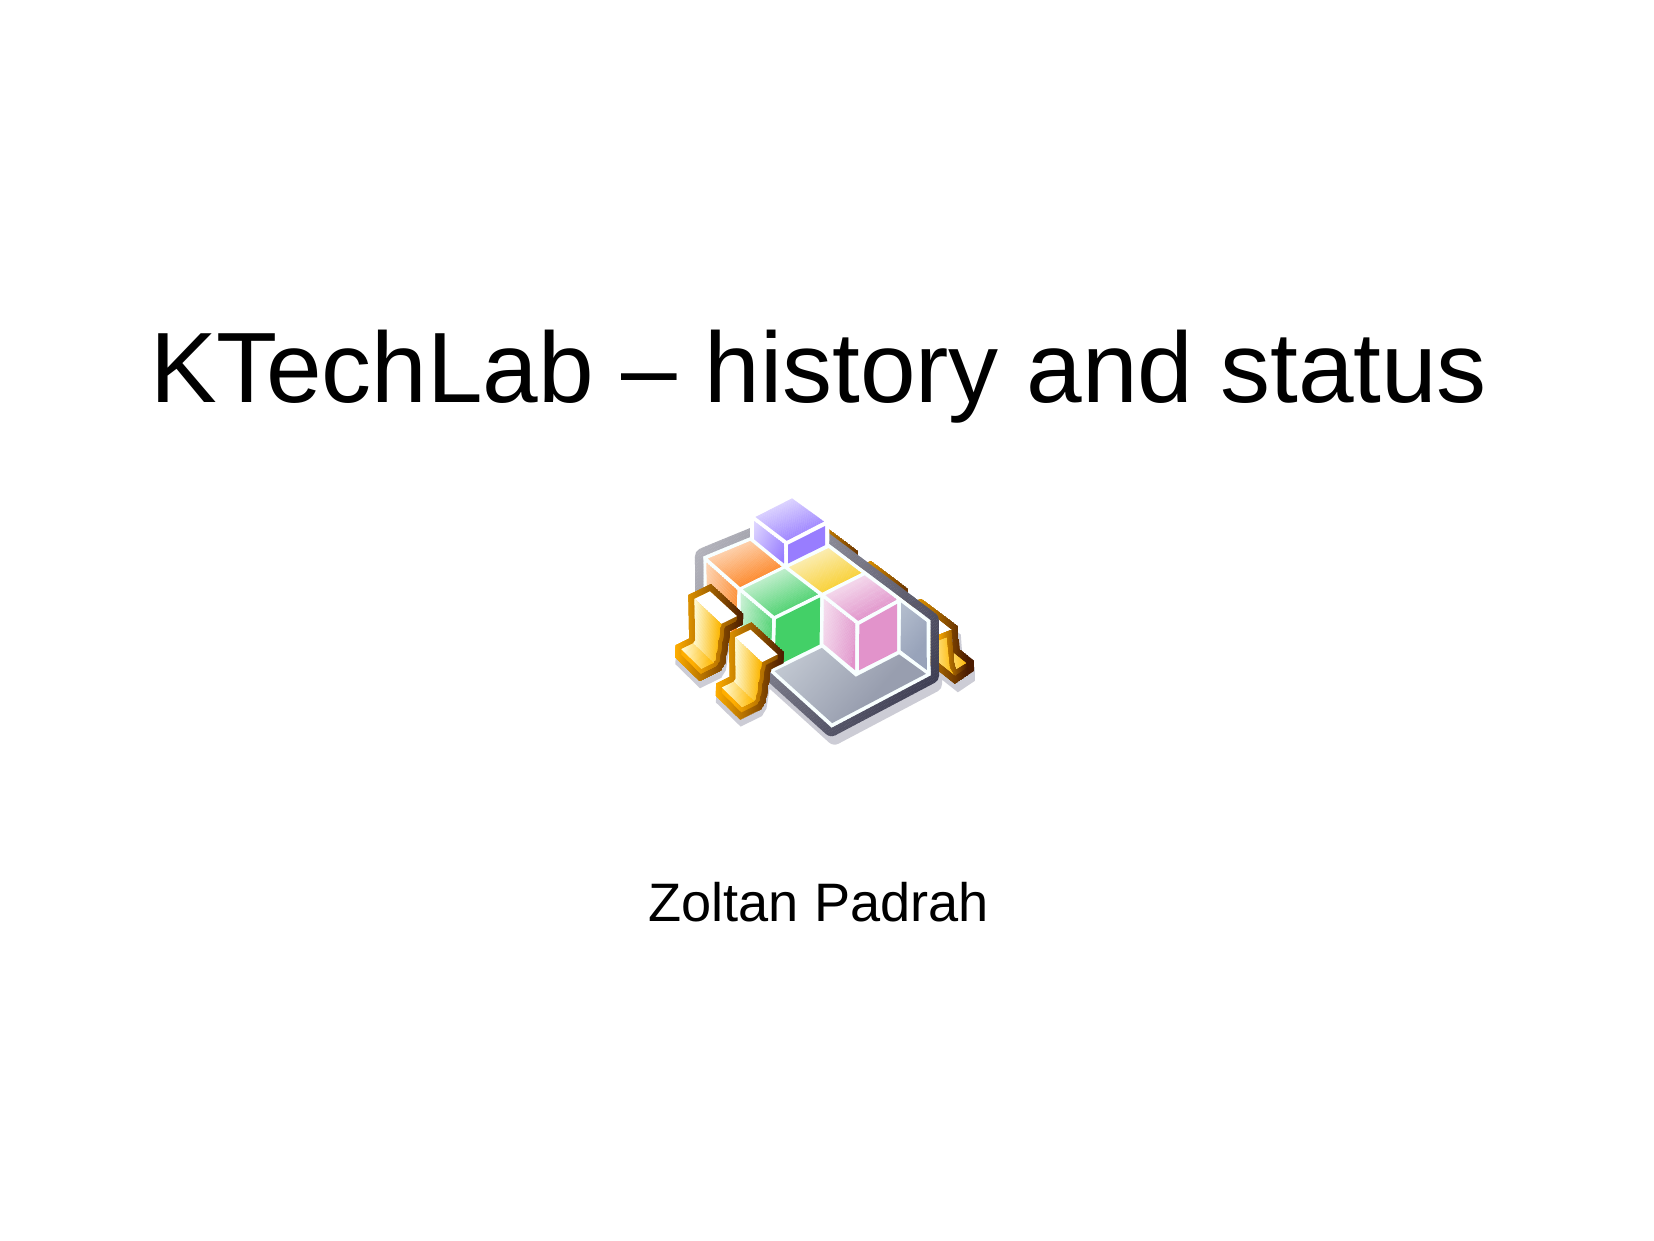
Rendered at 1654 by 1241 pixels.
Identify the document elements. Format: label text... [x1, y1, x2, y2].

text_box KTechLab – history and status Zoltan Padrah [75, 240, 1564, 1081]
